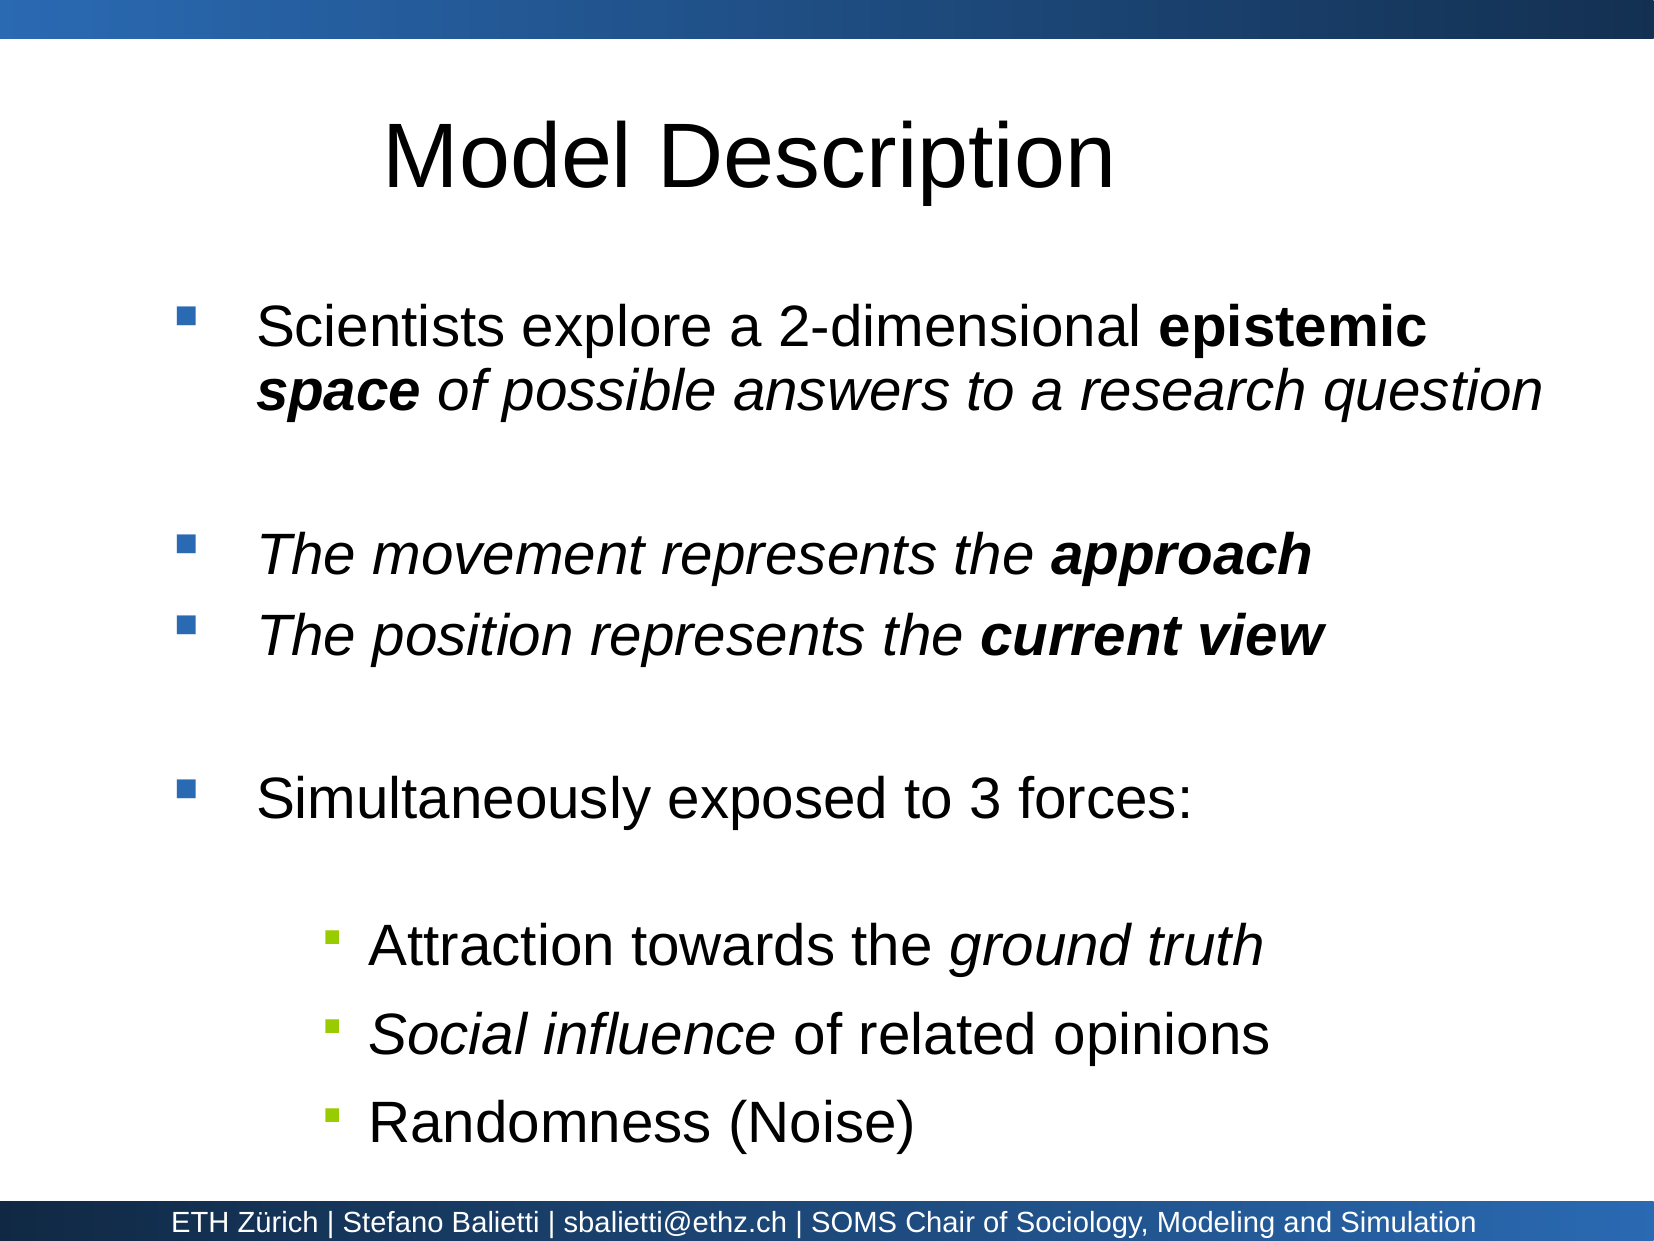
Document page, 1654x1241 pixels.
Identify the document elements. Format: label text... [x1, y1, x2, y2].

title Model Description [0, 105, 1501, 208]
list Scientists explore a 2-dimensional epistemic space of possible answers to a research question The movement represents the approach The position represents the current view Simultaneously exposed to 3 forces: Attraction towards the ground truth Social influence of related opinions Randomness (Noise) [171, 293, 1569, 1158]
